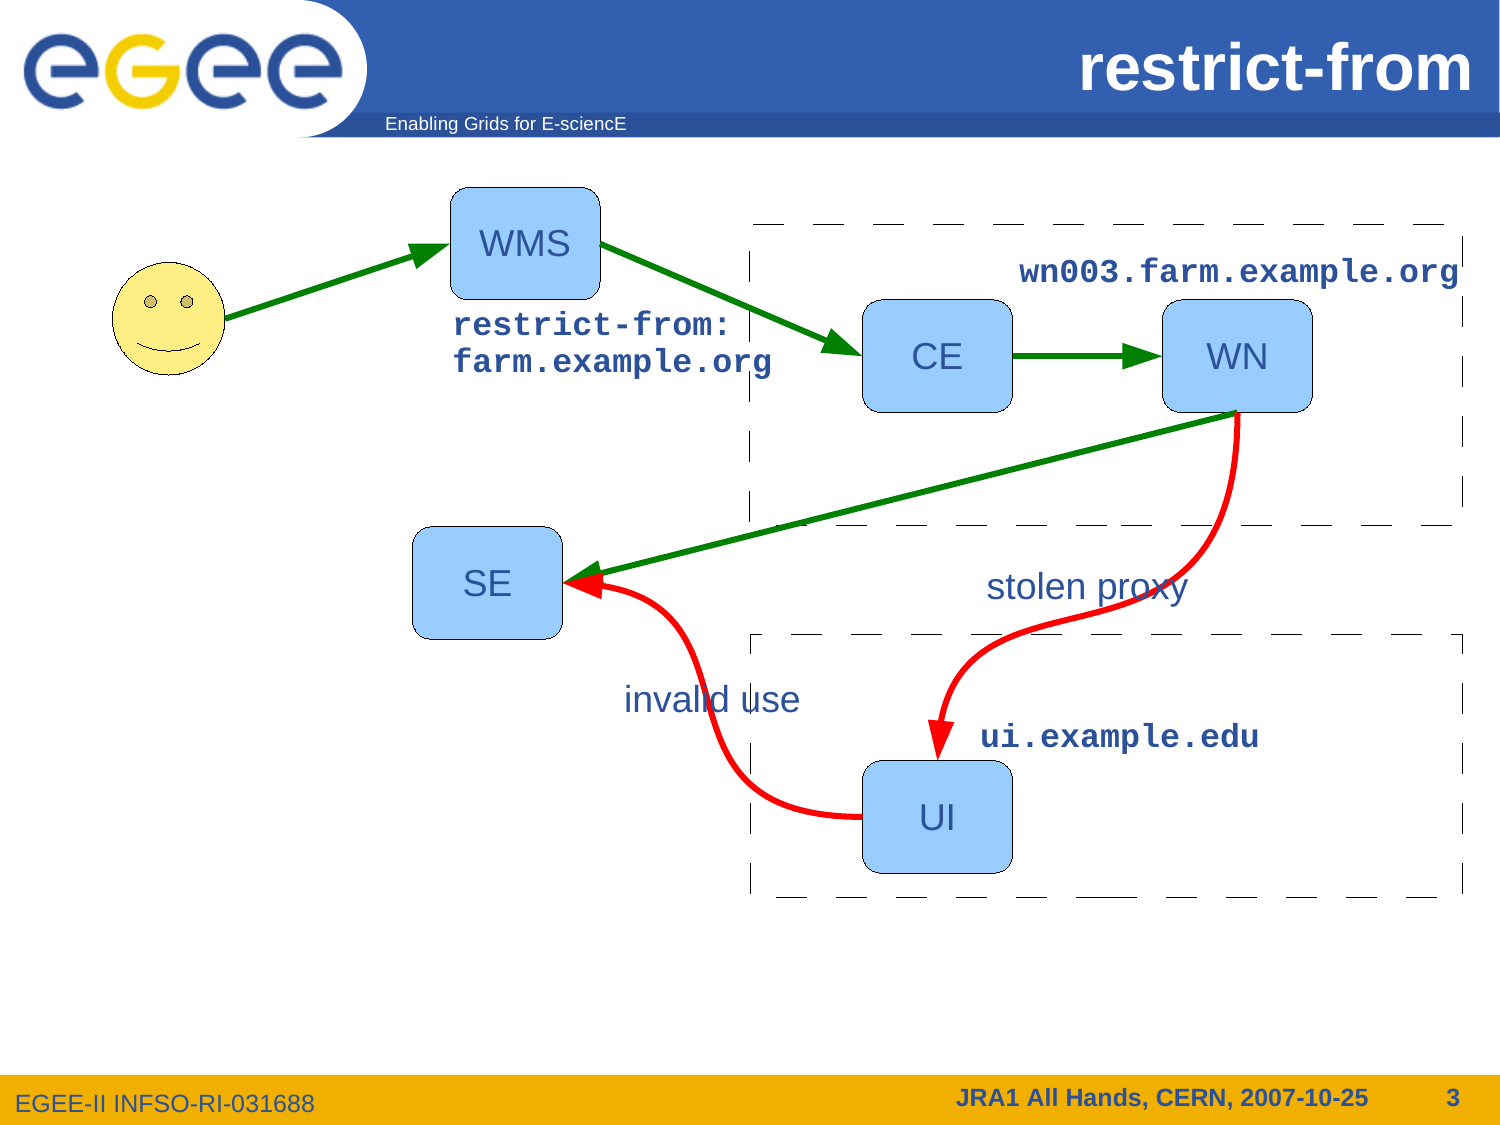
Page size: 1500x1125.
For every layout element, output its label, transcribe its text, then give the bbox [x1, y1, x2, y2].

text_box UI [862, 760, 1013, 874]
text_box WN [1162, 300, 1313, 413]
text_box WMS [450, 187, 601, 299]
picture [18, 30, 349, 112]
text_box SE [412, 526, 563, 640]
text_box ui.example.edu [965, 712, 1276, 766]
text_box wn003.farm.example.org [1004, 247, 1475, 300]
text_box restrict-from: farm.example.org [437, 299, 788, 391]
text_box CE [862, 299, 1013, 413]
text_box [112, 262, 225, 376]
title restrict-from [369, 18, 1475, 117]
